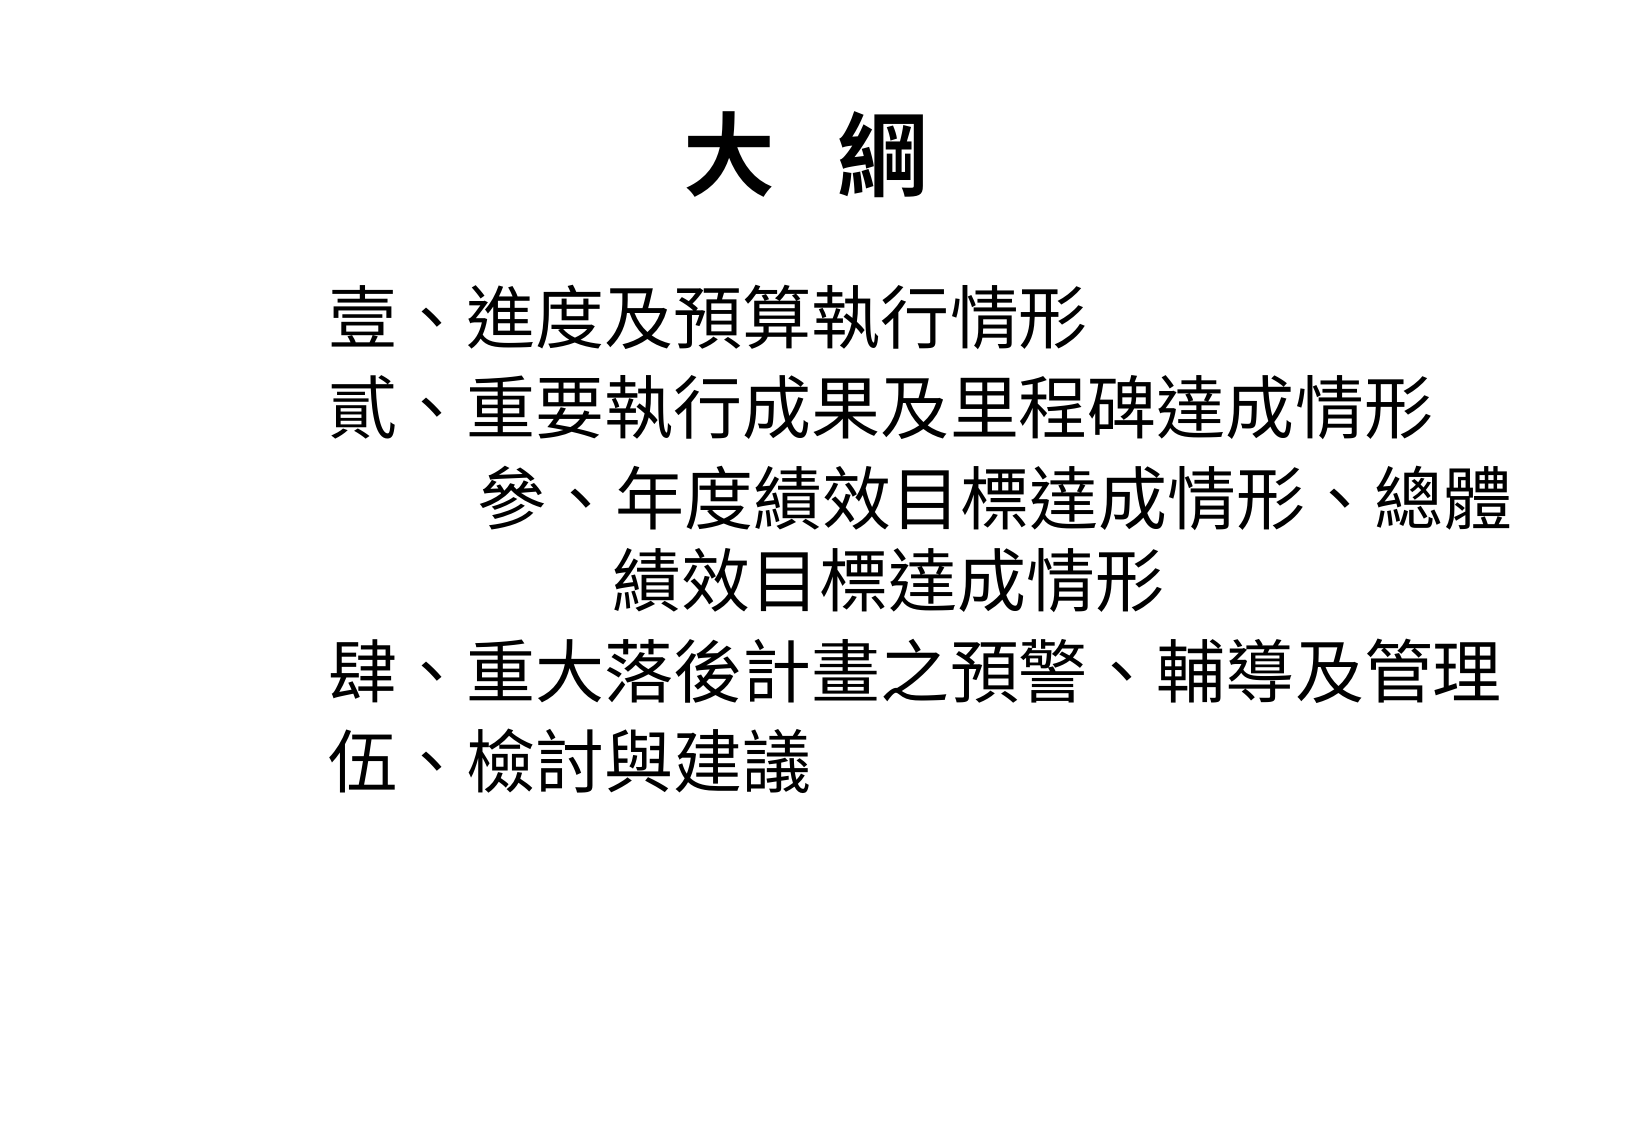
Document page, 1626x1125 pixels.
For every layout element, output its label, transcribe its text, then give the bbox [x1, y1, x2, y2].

list 壹、進度及預算執行情形 貳、重要執行成果及里程碑達成情形 參、年度績效目標達成情形、總體績效目標達成情形 肆、重大落後計畫之預警、輔導及管理 伍、檢討與建議 [56, 267, 1557, 870]
title 大 綱 [328, 85, 1285, 220]
